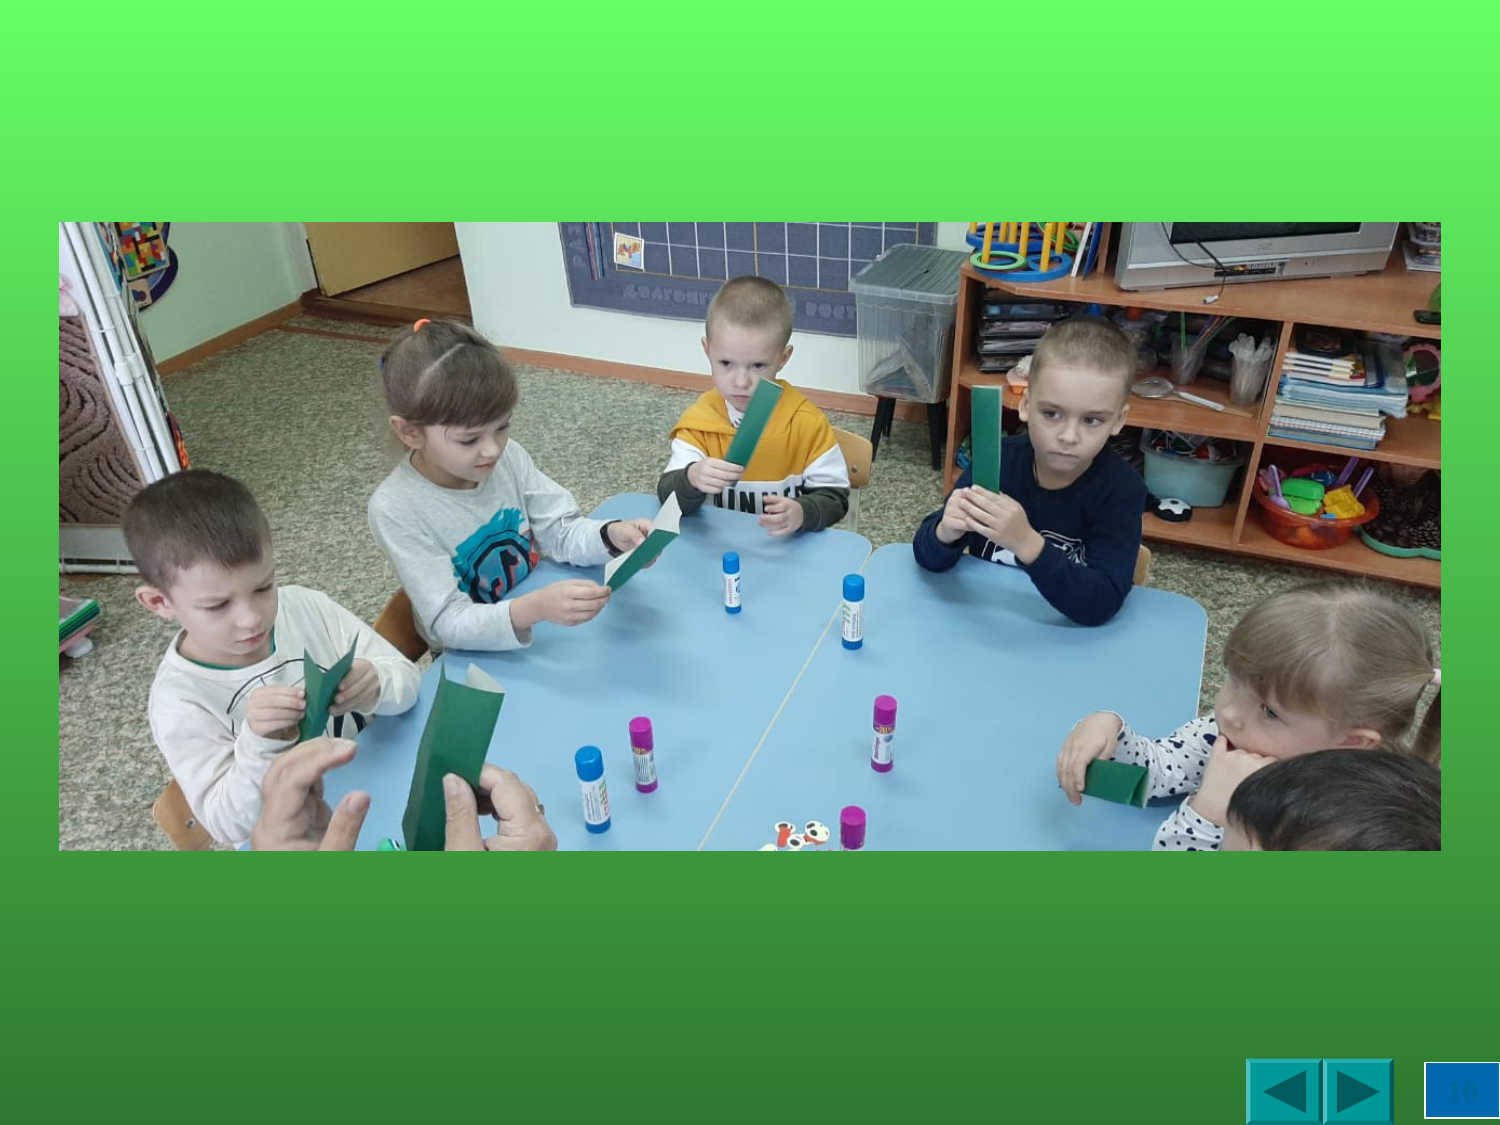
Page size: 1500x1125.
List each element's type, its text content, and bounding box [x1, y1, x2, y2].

picture [59, 222, 1441, 851]
text_box [1324, 1058, 1394, 1125]
text_box 10 [1425, 1062, 1500, 1118]
text_box [1247, 1058, 1323, 1125]
